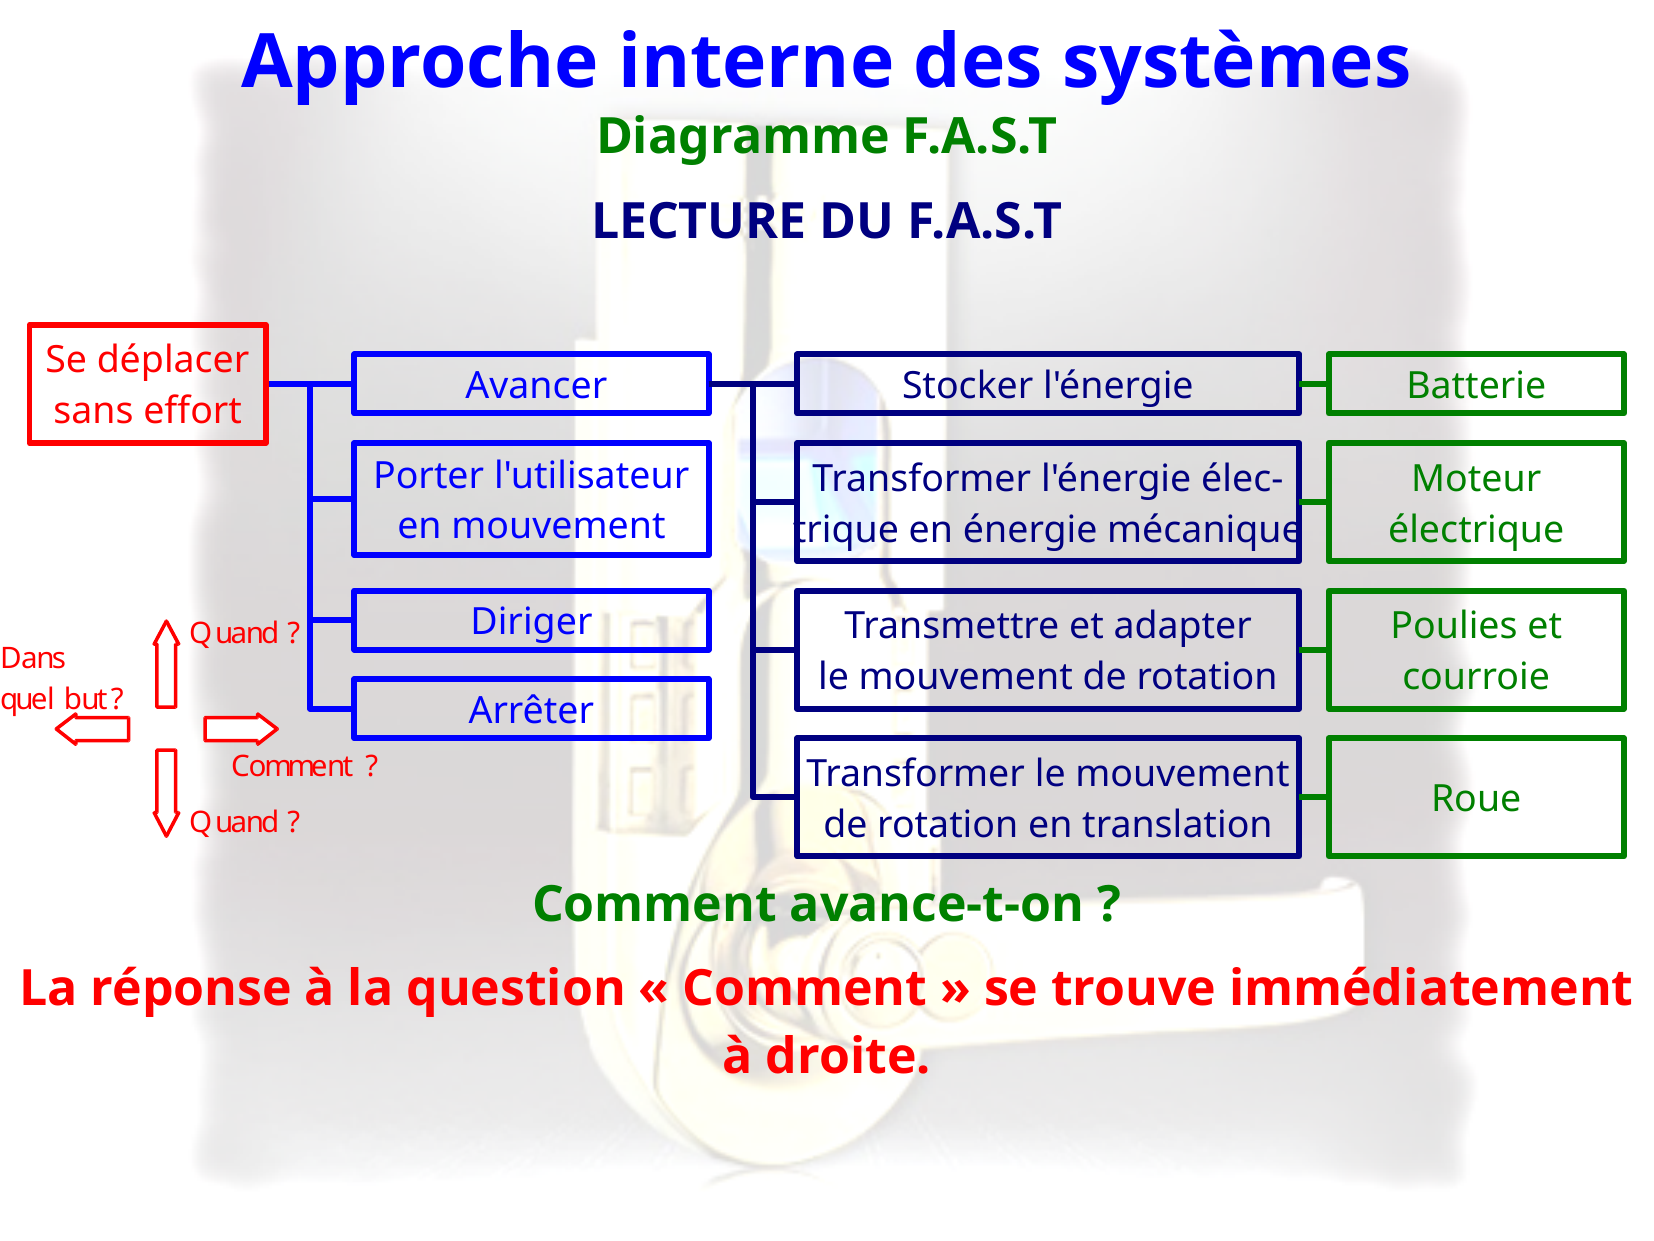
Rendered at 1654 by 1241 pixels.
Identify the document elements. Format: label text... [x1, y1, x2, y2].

text_box Avancer [354, 354, 709, 414]
text_box Se déplacer sans effort [29, 324, 266, 443]
text_box Poulies et courroie [1328, 590, 1625, 709]
text_box Arrêter [384, 679, 709, 739]
text_box Diriger [354, 590, 709, 650]
text_box LECTURE DU F.A.S.T [0, 178, 1654, 262]
text_box Roue [1328, 738, 1625, 857]
text_box Transmettre et adapter le mouvement de rotation [797, 590, 1300, 709]
text_box Comment avance-t-on ? [0, 860, 1654, 945]
text_box Batterie [1328, 354, 1625, 414]
chart [0, 610, 384, 857]
text_box Porter l'utilisateur en mouvement [354, 442, 709, 556]
text_box Transformer le mouvement de rotation en translation [797, 738, 1300, 857]
text_box Diagramme F.A.S.T [0, 92, 1654, 178]
text_box Transformer l'énergie élec- trique en énergie mécanique [797, 442, 1300, 562]
text_box La réponse à la question « Comment » se trouve immédiatement à droite. [0, 945, 1654, 1099]
text_box Stocker l'énergie [797, 354, 1300, 414]
text_box Moteur électrique [1328, 442, 1625, 562]
